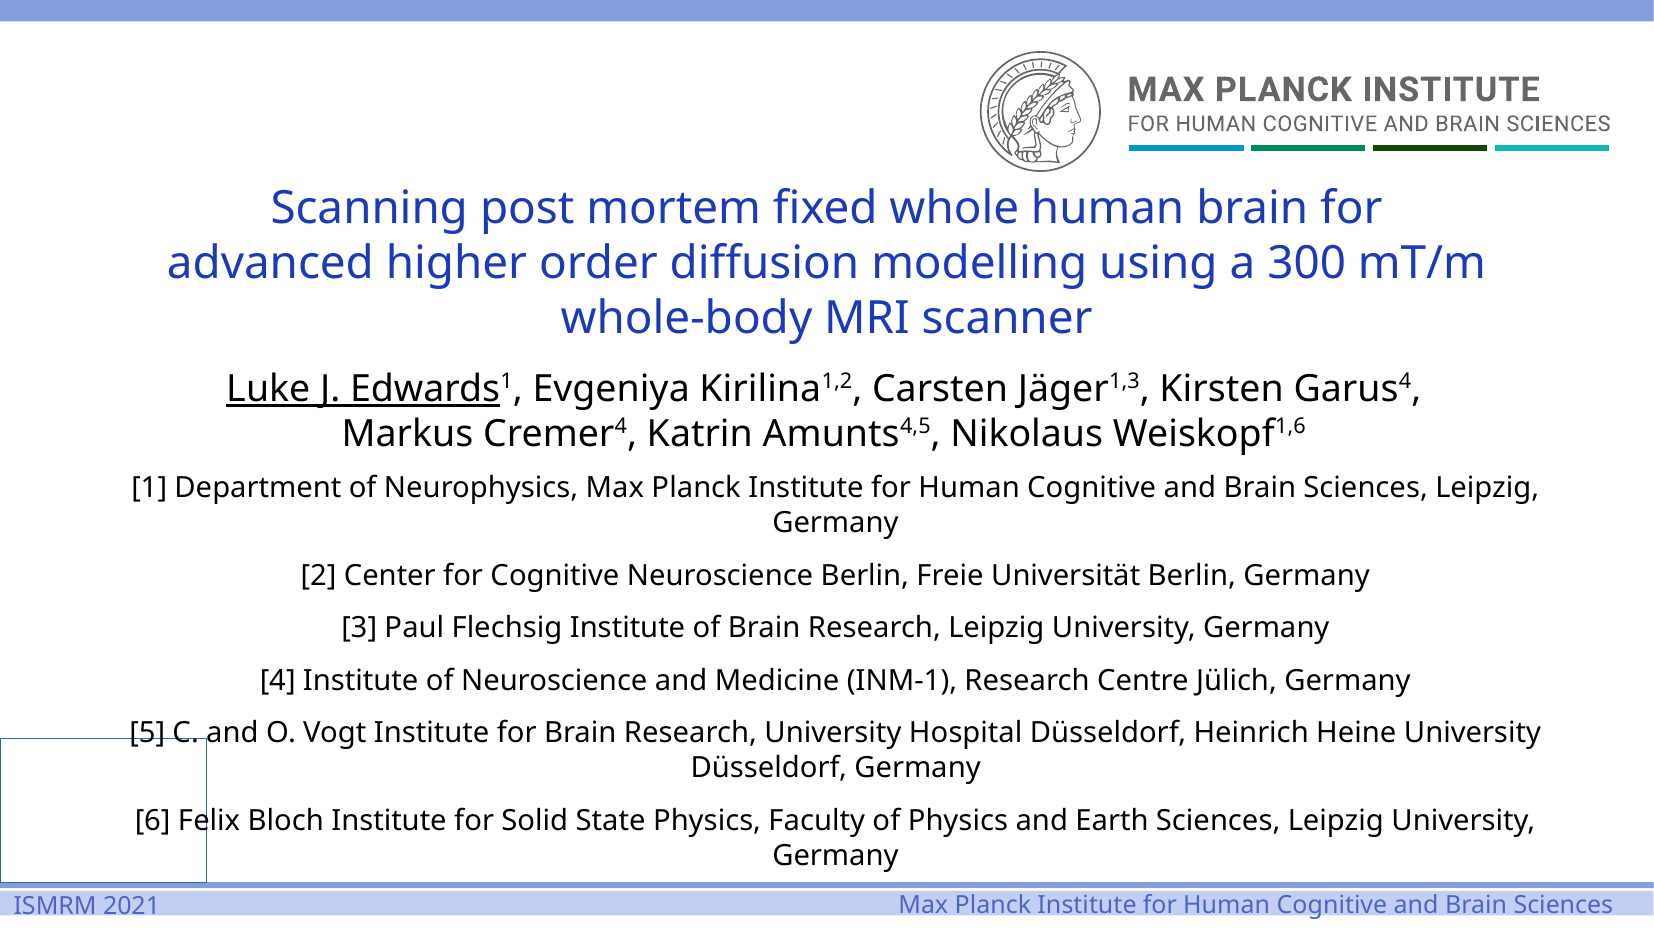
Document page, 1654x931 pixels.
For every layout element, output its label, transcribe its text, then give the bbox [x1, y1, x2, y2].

text_box [1] Department of Neurophysics, Max Planck Institute for Human Cognitive and Brain Sciences, Leipzig, Germany [2] Center for Cognitive Neuroscience Berlin, Freie Universität Berlin, Germany [3] Paul Flechsig Institute of Brain Research, Leipzig University, Germany [4] Institute of Neuroscience and Medicine (INM-1), Research Centre Jülich, Germany [5] C. and O. Vogt Institute for Brain Research, University Hospital Düsseldorf, Heinrich Heine University Düsseldorf, Germany [6] Felix Bloch Institute for Solid State Physics, Faculty of Physics and Earth Sciences, Leipzig University, Germany [112, 460, 1560, 886]
text_box Luke J. Edwards1, Evgeniya Kirilina1,2, Carsten Jäger1,3, Kirsten Garus4, Markus Cremer4, Katrin Amunts4,5, Nikolaus Weiskopf1,6 [100, 355, 1548, 449]
title Scanning post mortem fixed whole human brain for advanced higher order diffusion modelling using a 300 mT/m whole-body MRI scanner [147, 170, 1506, 355]
